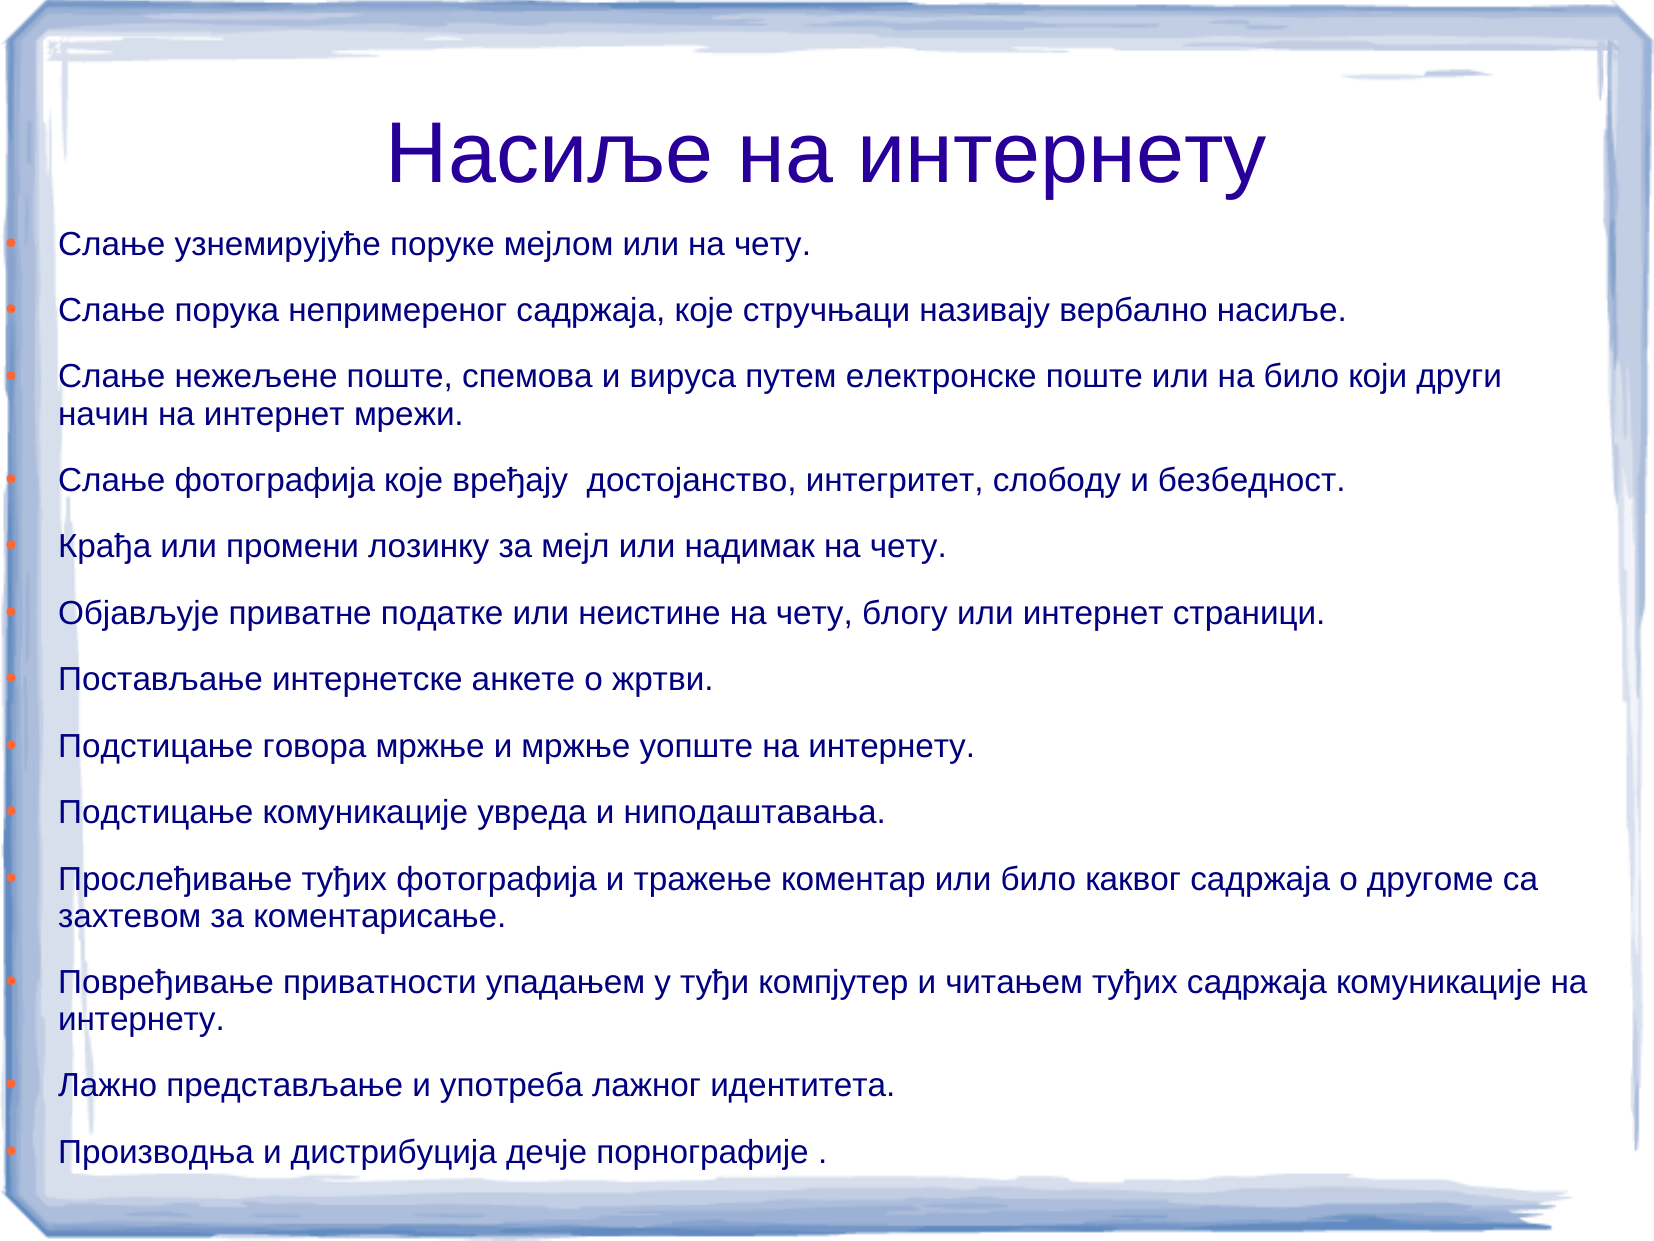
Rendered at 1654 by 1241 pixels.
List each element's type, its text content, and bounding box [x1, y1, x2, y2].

title Насиље на интернету [82, 49, 1571, 225]
list Слање узнемирујуће поруке мејлом или на чету. Слање порука непримереног садржаја, које стручњаци називају вербално насиље. Слање нежељене поште, спемова и вируса путем електронске поште или на било који други начин на интернет мрежи. Слање фотографија које вређају достојанство, интегритет, слободу и безбедност. Крађа или промени лозинку за мејл или надимак на чету. Објављује приватне податке или неистине на чету, блогу или интернет страници. Постављање интернетске анкете о жртви. Подстицање говора мржње и мржње уопште на интернету. Подстицање комуникације увреда и ниподаштавања. Прослеђивање туђих фотографија и тражење коментар или било каквог садржаја о другоме са захтевом за коментарисање. Повређивање приватности упадањем у туђи компјутер и читањем туђих садржаја комуникације на интернету. Лажно представљање и употреба лажног идентитета. Производња и дистрибуција дечје порнографије . [0, 225, 1591, 1175]
picture [0, 0, 1654, 1241]
